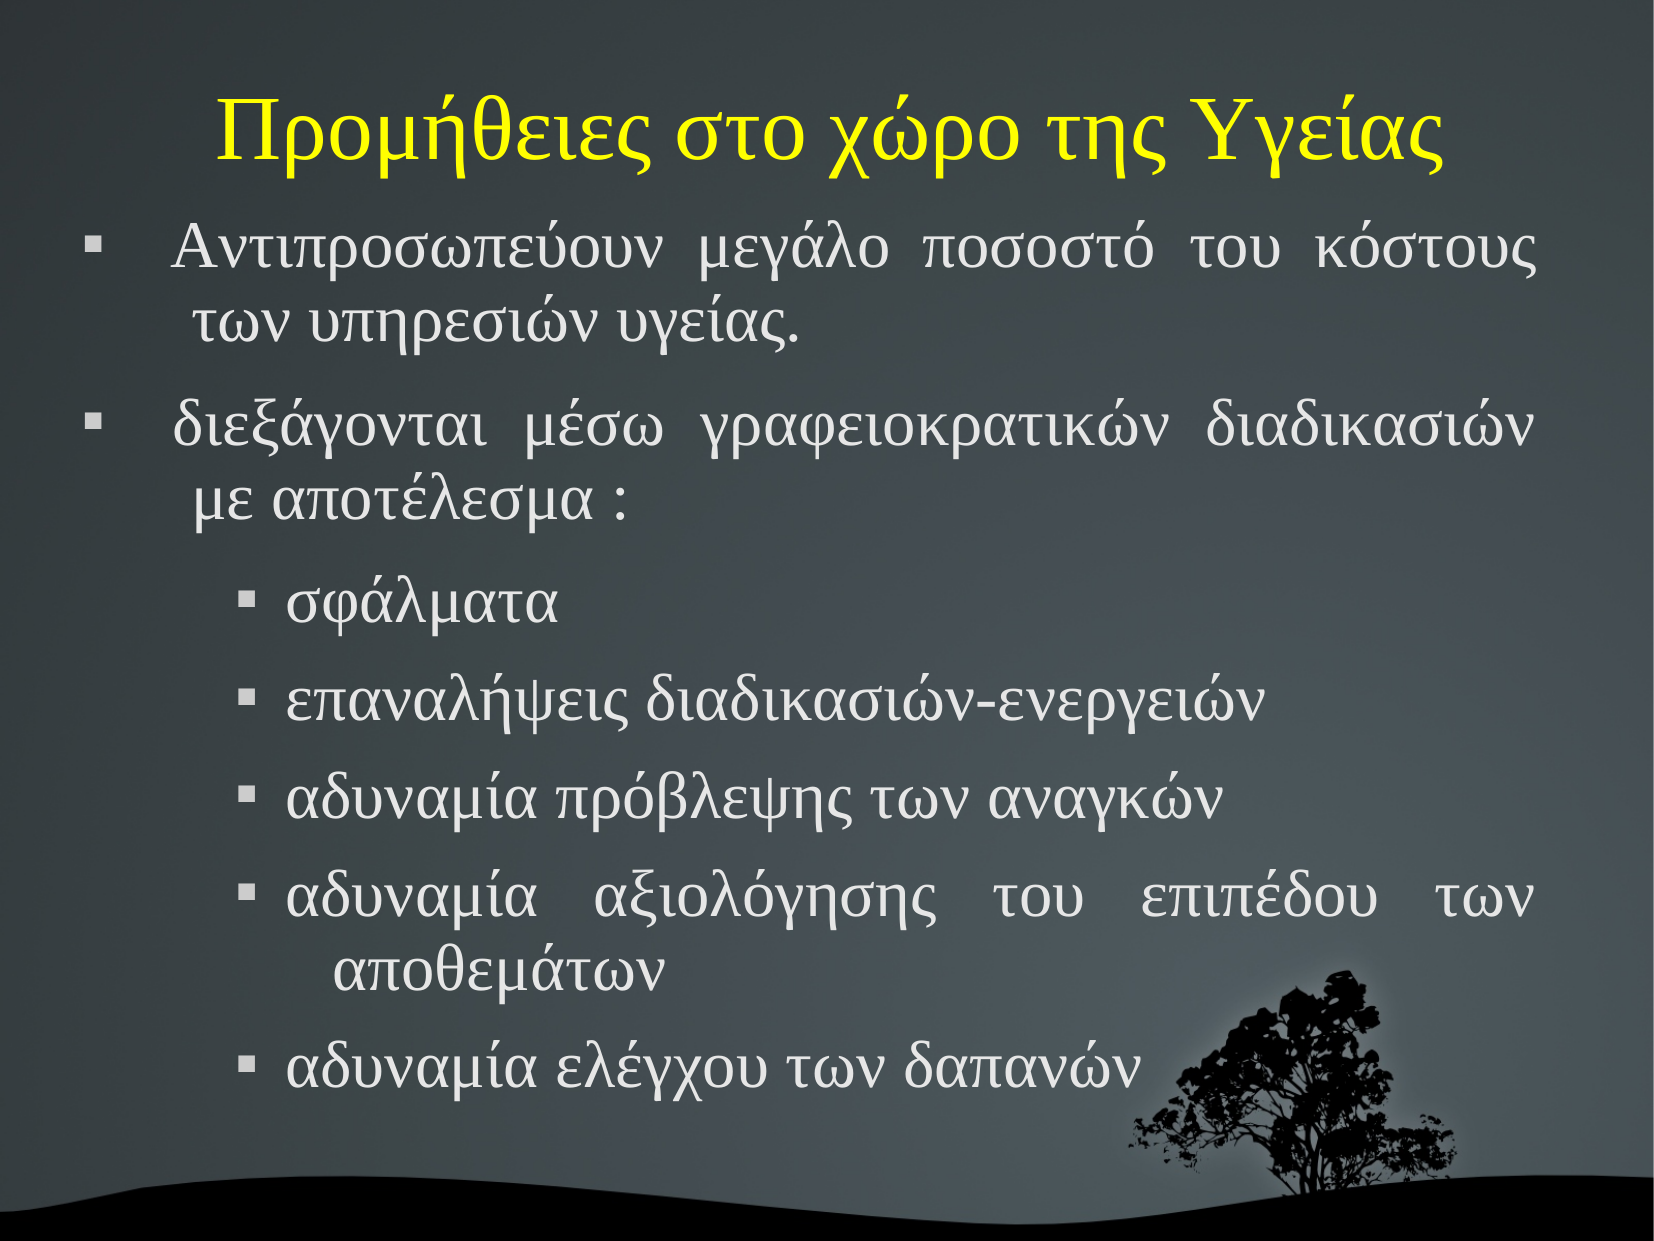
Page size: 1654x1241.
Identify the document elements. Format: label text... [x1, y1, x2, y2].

list Αντιπροσωπεύουν μεγάλο ποσοστό του κόστους των υπηρεσιών υγείας. διεξάγονται μέσω γραφειοκρατικών διαδικασιών με αποτέλεσμα : σφάλματα επαναλήψεις διαδικασιών-ενεργειών αδυναμία πρόβλεψης των αναγκών αδυναμία αξιολόγησης του επιπέδου των αποθεμάτων αδυναμία ελέγχου των δαπανών [49, 208, 1538, 1201]
picture [0, 0, 1654, 1241]
title Προμήθειες στο χώρο της Υγείας [75, 32, 1564, 226]
